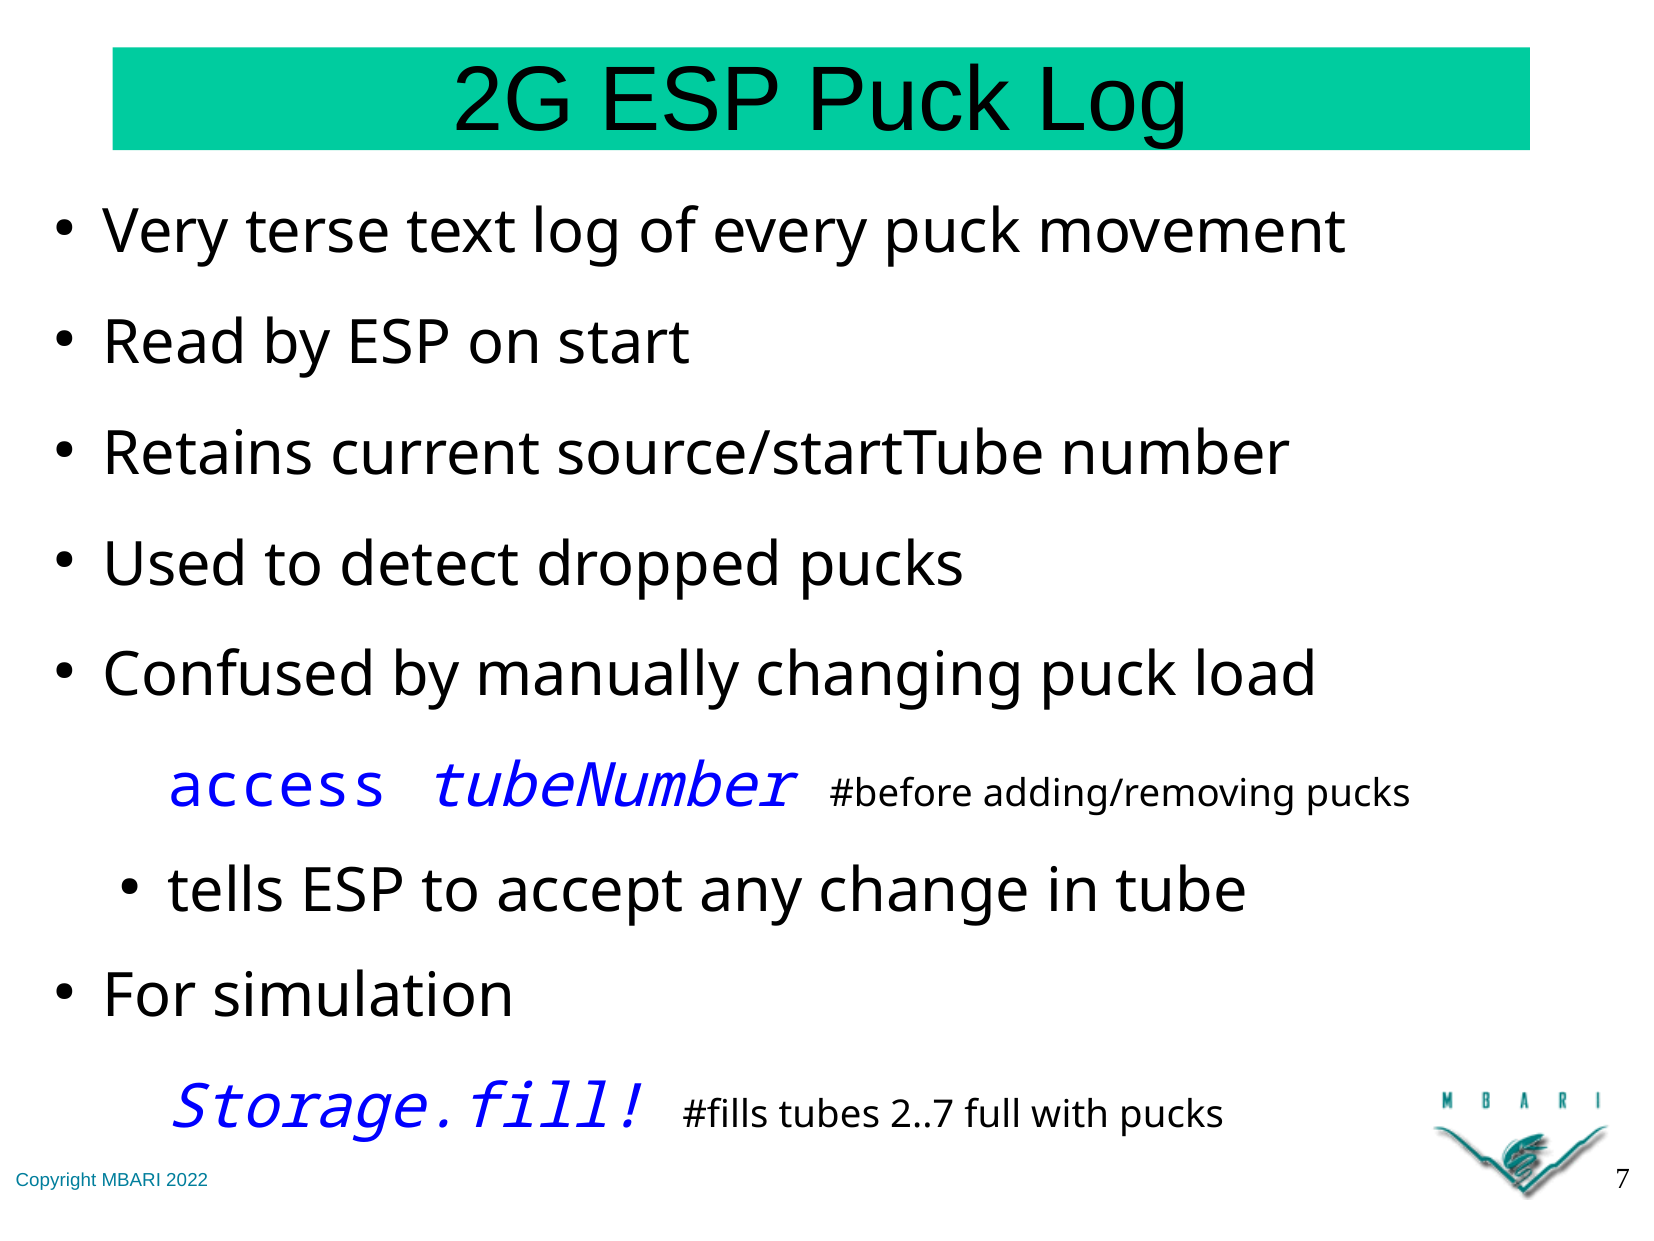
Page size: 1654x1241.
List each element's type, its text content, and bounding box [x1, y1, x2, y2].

title 2G ESP Puck Log [112, 47, 1530, 151]
picture [1426, 1156, 1613, 1200]
list Very terse text log of every puck movement Read by ESP on start Retains current source/startTube number Used to detect dropped pucks Confused by manually changing puck load access tubeNumber #before adding/removing pucks tells ESP to accept any change in tube For simulation Storage.fill! #fills tubes 2..7 full with pucks [37, 187, 1613, 1156]
